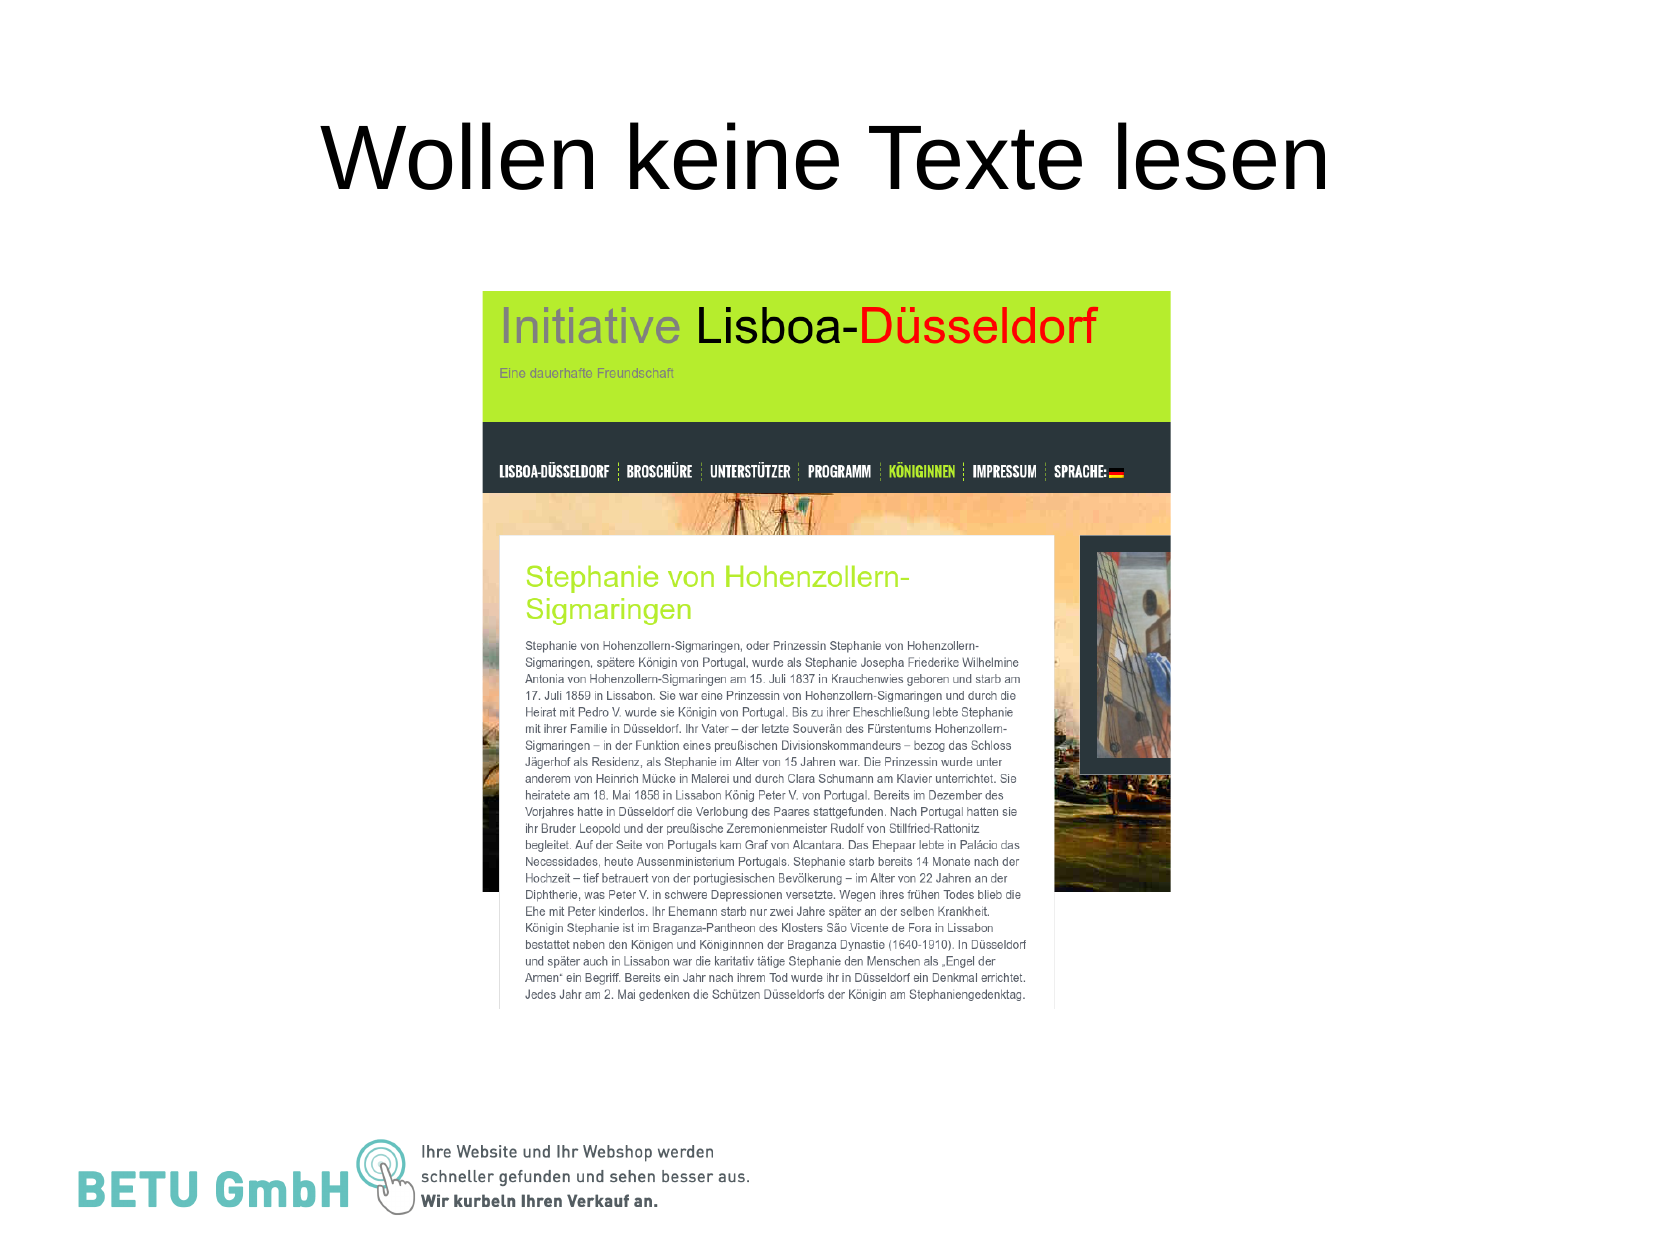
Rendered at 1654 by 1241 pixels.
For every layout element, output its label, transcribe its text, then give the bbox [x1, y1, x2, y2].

text_box Wollen keine Texte lesen [82, 49, 1571, 257]
picture [70, 1138, 815, 1216]
picture [482, 291, 1171, 1009]
